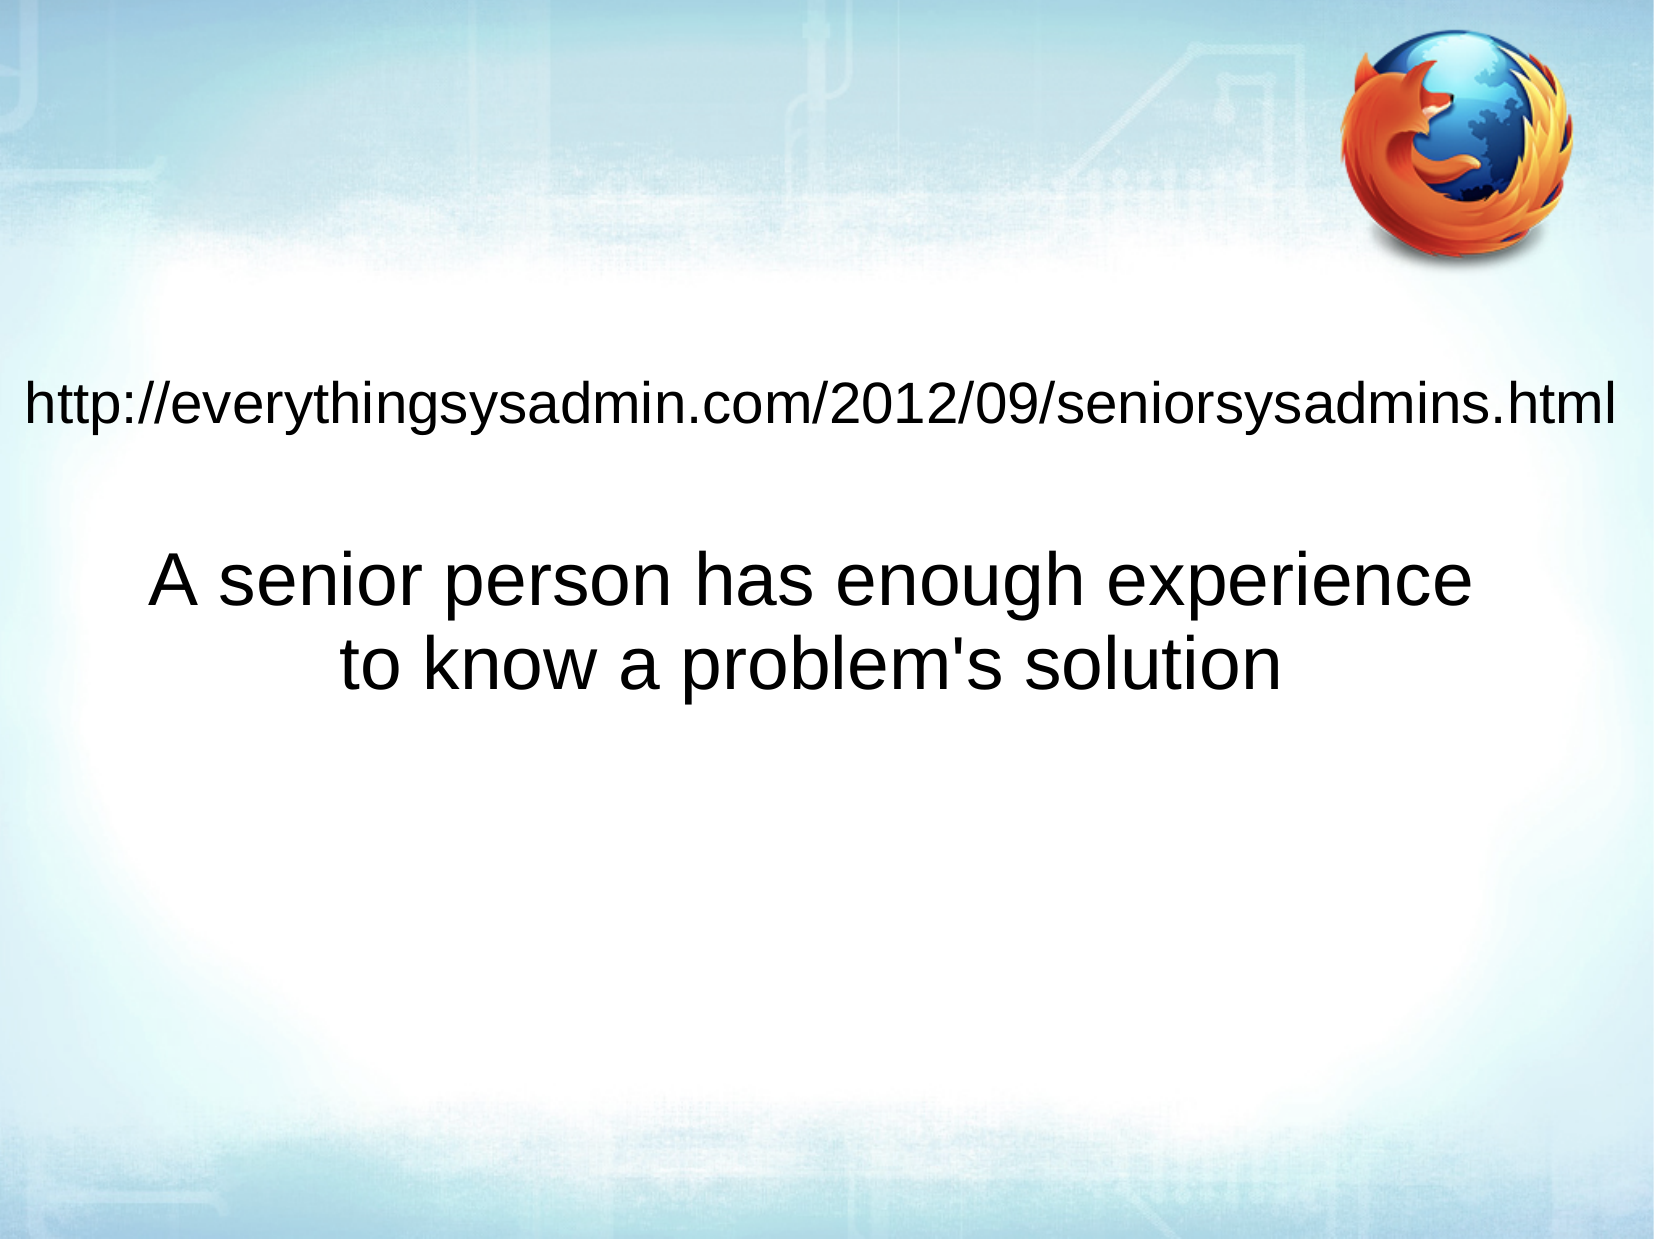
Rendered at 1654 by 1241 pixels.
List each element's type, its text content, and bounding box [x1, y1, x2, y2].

picture [0, 0, 1654, 1239]
title http://everythingsysadmin.com/2012/09/seniorsysadmins.html A senior person has enough experience to know a problem's solution [13, 374, 1630, 961]
